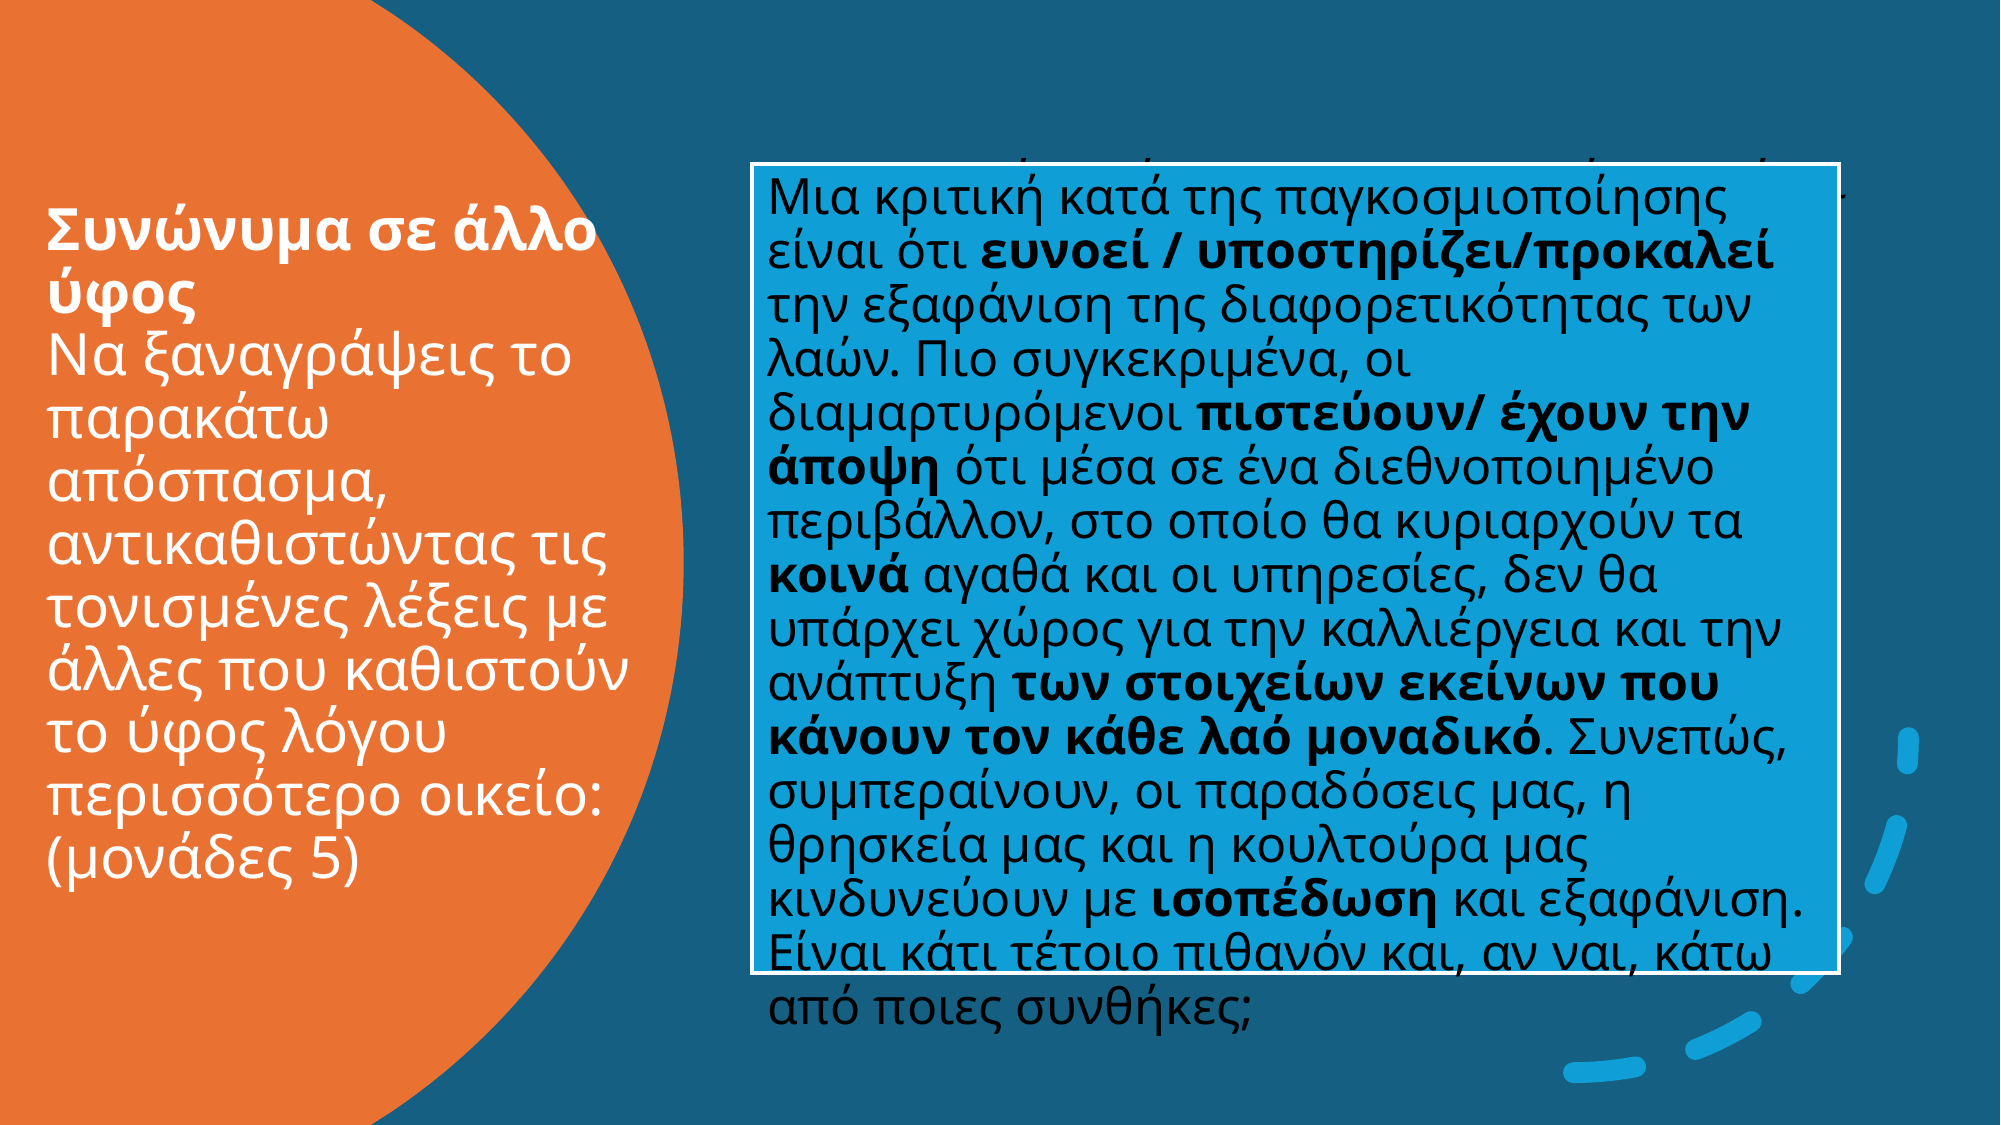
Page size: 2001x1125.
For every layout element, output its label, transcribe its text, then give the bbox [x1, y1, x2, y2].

text_box Μια κριτική κατά της παγκοσμιοποίησης είναι ότι ευνοεί / υποστηρίζει/προκαλεί την εξαφάνιση της διαφορετικότητας των λαών. Πιο συγκεκριμένα, οι διαμαρτυρόμενοι πιστεύουν/ έχουν την άποψη ότι μέσα σε ένα διεθνοποιημένο περιβάλλον, στο οποίο θα κυριαρχούν τα κοινά αγαθά και οι υπηρεσίες, δεν θα υπάρχει χώρος για την καλλιέργεια και την ανάπτυξη των στοιχείων εκείνων που κάνουν τον κάθε λαό μοναδικό. Συνεπώς, συμπεραίνουν, οι παραδόσεις μας, η θρησκεία μας και η κουλτούρα μας κινδυνεύουν με ισοπέδωση και εξαφάνιση. Είναι κάτι τέτοιο πιθανόν και, αν ναι, κάτω από ποιες συνθήκες; [752, 163, 1840, 973]
text_box [0, 0, 2000, 1125]
list Μια κριτική κατά της παγκοσμιοποίησης είναι ότι προάγει την εξαφάνιση της διαφορετικότητας των λαών. Πιο συγκεκριμένα, οι διαμαρτυρόμενοι ισχυρίζονται ότι μέσα σε ένα διεθνοποιημένο περιβάλλον, στο οποίο θα κυριαρχούν τα αγοραία αγαθά και οι υπηρεσίες, δεν θα υπάρχει χώρος για την καλλιέργεια και την ανάπτυξη των χαρακτηριστικών εκείνων που κάνουν τον κάθε λαό μοναδικό. Συνεπώς, συμπεραίνουν, οι παραδόσεις μας, η θρησκεία μας και η κουλτούρα μας κινδυνεύουν με ισοπέδωση και αφανισμό. Είναι κάτι τέτοιο πιθανόν και, αν ναι, κάτω από ποιες συνθήκες; [743, 145, 1877, 973]
title Συνώνυμα σε άλλο ύφος Να ξαναγράψεις το παρακάτω απόσπασμα, αντικαθιστώντας τις τονισμένες λέξεις με άλλες που καθιστούν το ύφος λόγου περισσότερο οικείο: (μονάδες 5) [31, 27, 655, 1064]
